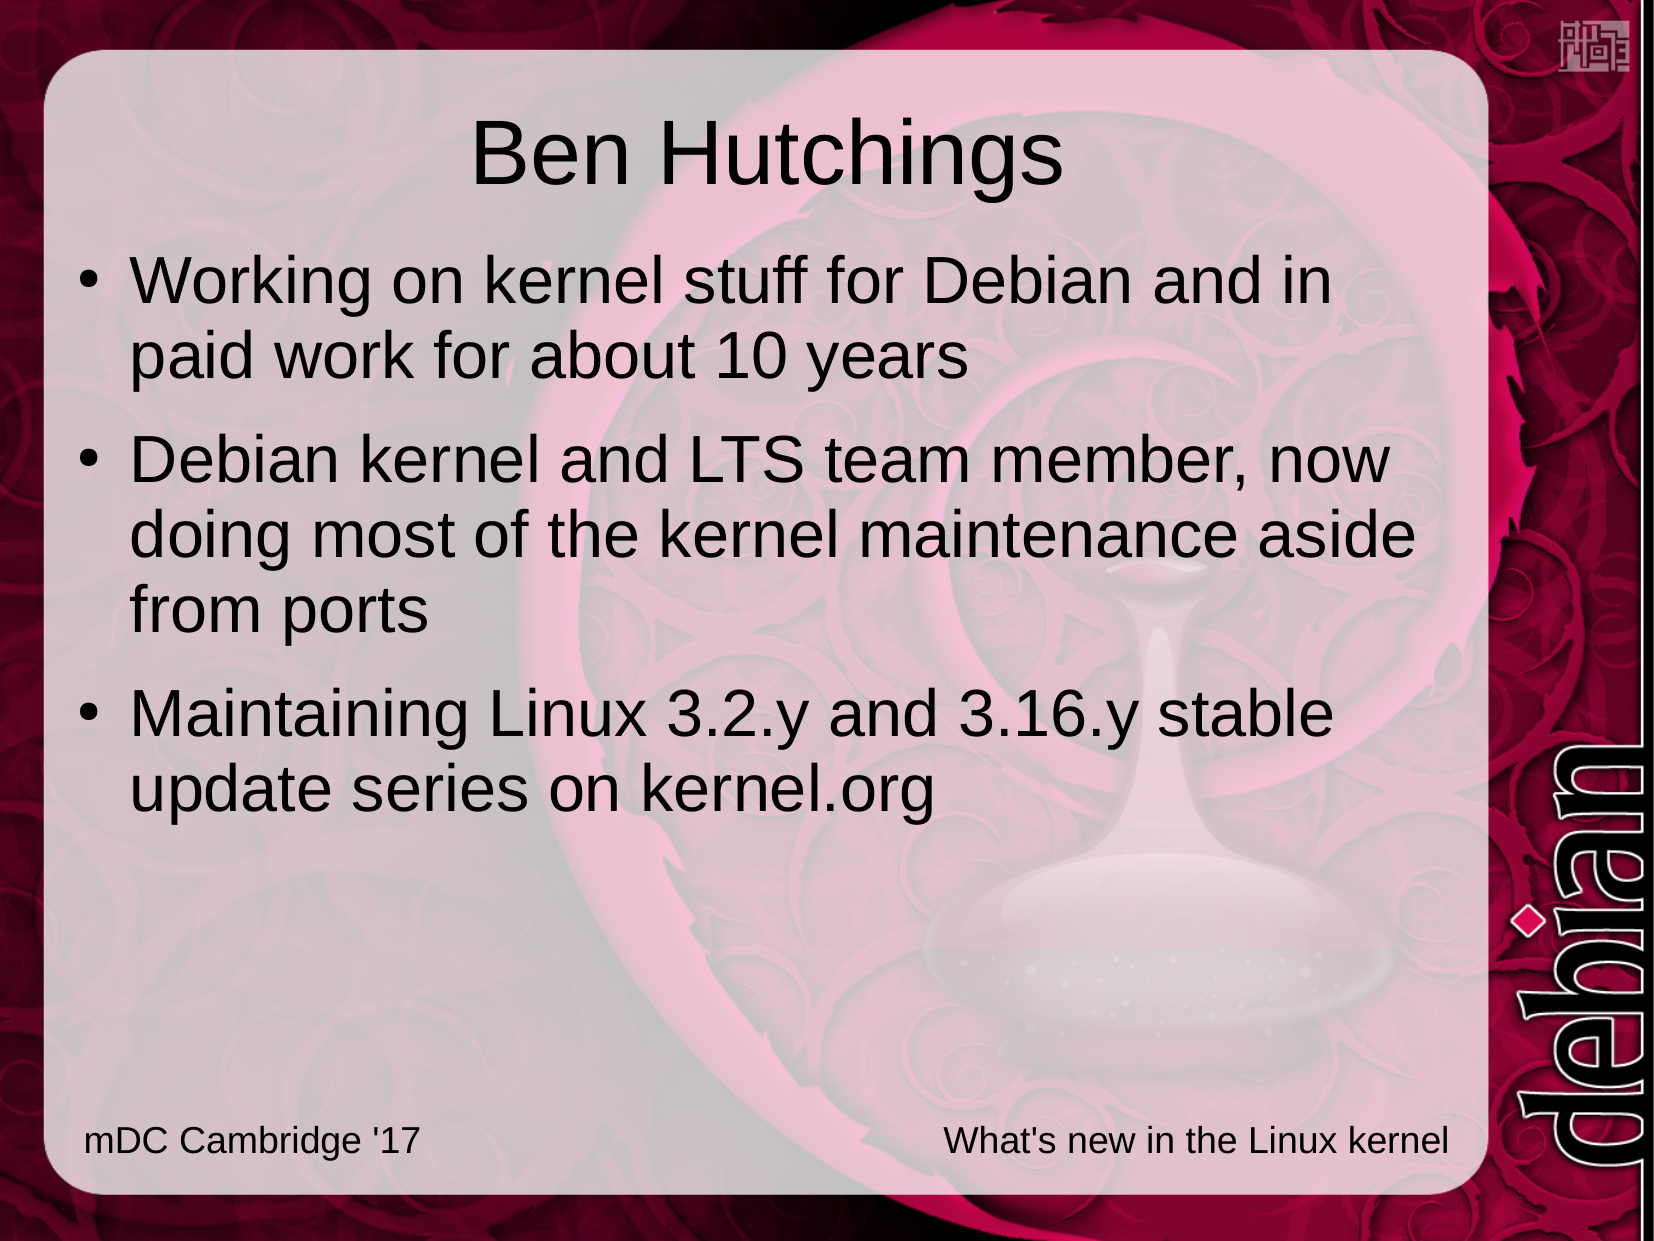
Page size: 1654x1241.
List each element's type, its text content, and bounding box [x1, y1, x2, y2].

title Ben Hutchings [59, 49, 1477, 242]
list Working on kernel stuff for Debian and in paid work for about 10 years Debian kernel and LTS team member, now doing most of the kernel maintenance aside from ports Maintaining Linux 3.2.y and 3.16.y stable update series on kernel.org [59, 242, 1477, 1062]
picture [0, 0, 1654, 1241]
